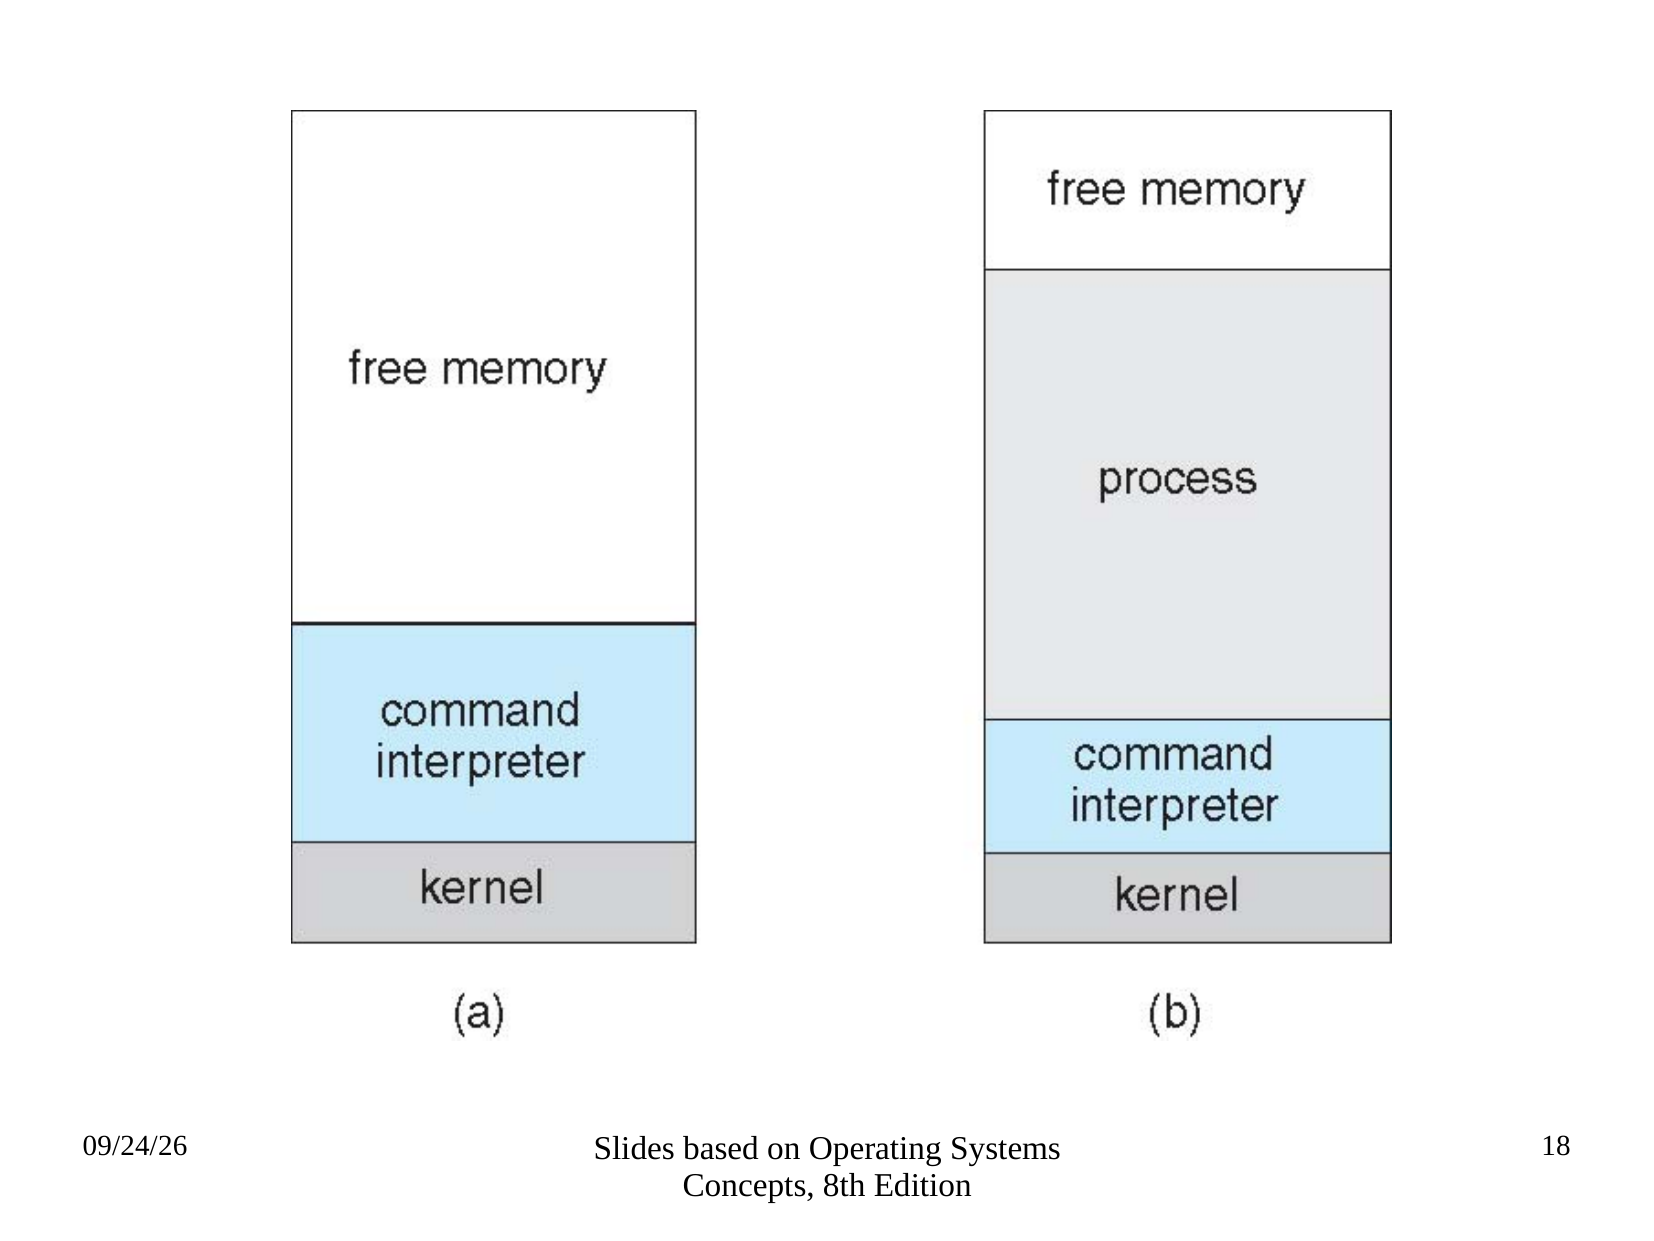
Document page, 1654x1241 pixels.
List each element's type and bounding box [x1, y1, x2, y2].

picture [291, 110, 1392, 1041]
